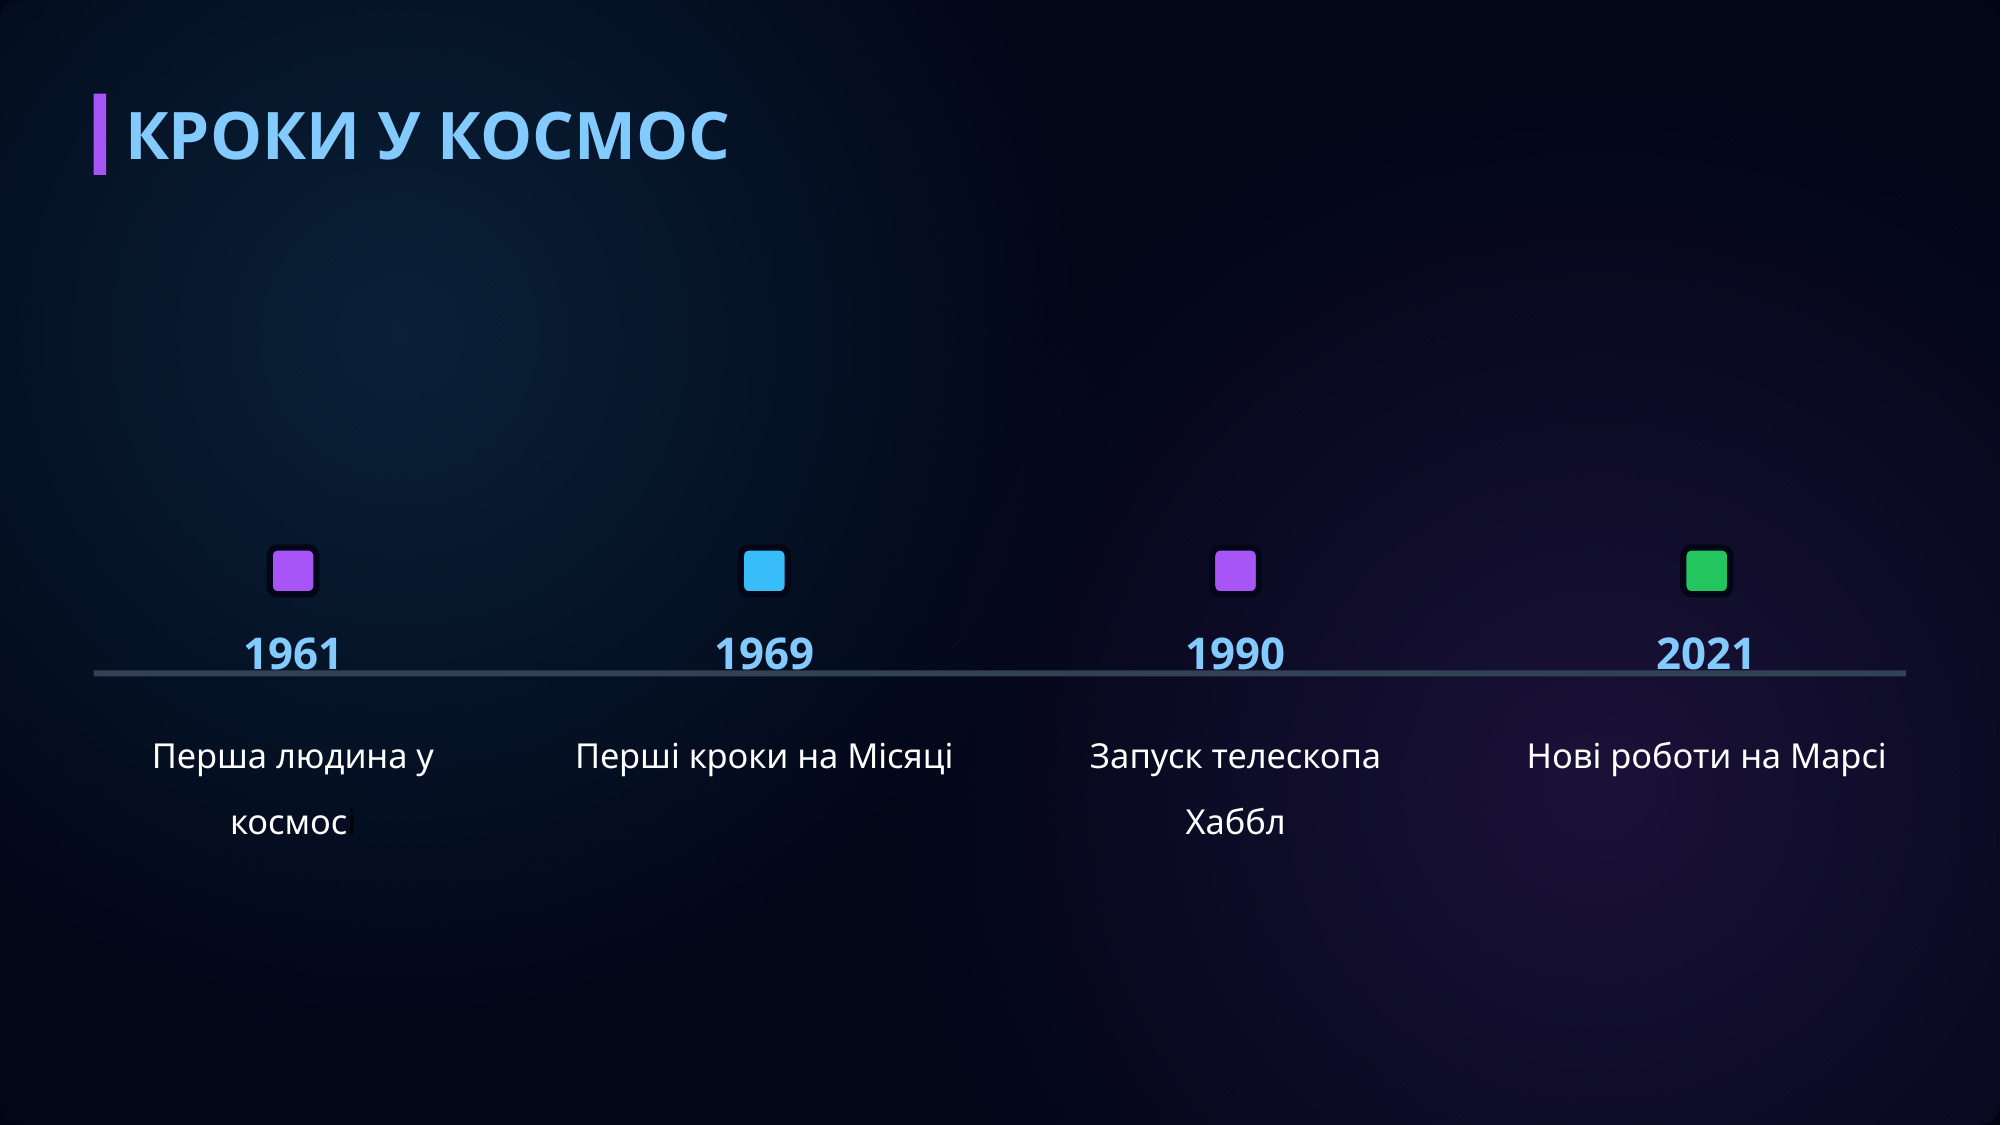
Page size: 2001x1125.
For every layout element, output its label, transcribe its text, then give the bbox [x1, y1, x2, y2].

text_box [740, 547, 788, 595]
text_box Нові роботи на Марсі [1507, 709, 1907, 776]
text_box КРОКИ У КОСМОС [125, 93, 1996, 173]
text_box [964, 670, 1036, 677]
text_box Перша людина у космосі [93, 709, 493, 842]
text_box 1961 [93, 625, 493, 679]
text_box [493, 670, 564, 677]
picture [0, 0, 2000, 1125]
text_box [1212, 547, 1259, 595]
text_box Перші кроки на Місяці [564, 709, 964, 776]
text_box 2021 [1507, 625, 1907, 679]
text_box 1969 [564, 625, 964, 679]
text_box [1435, 670, 1507, 677]
text_box Запуск телескопа Хаббл [1036, 709, 1435, 842]
text_box [1683, 547, 1731, 595]
text_box [269, 547, 317, 595]
text_box [93, 93, 107, 175]
text_box 1990 [1036, 625, 1435, 679]
